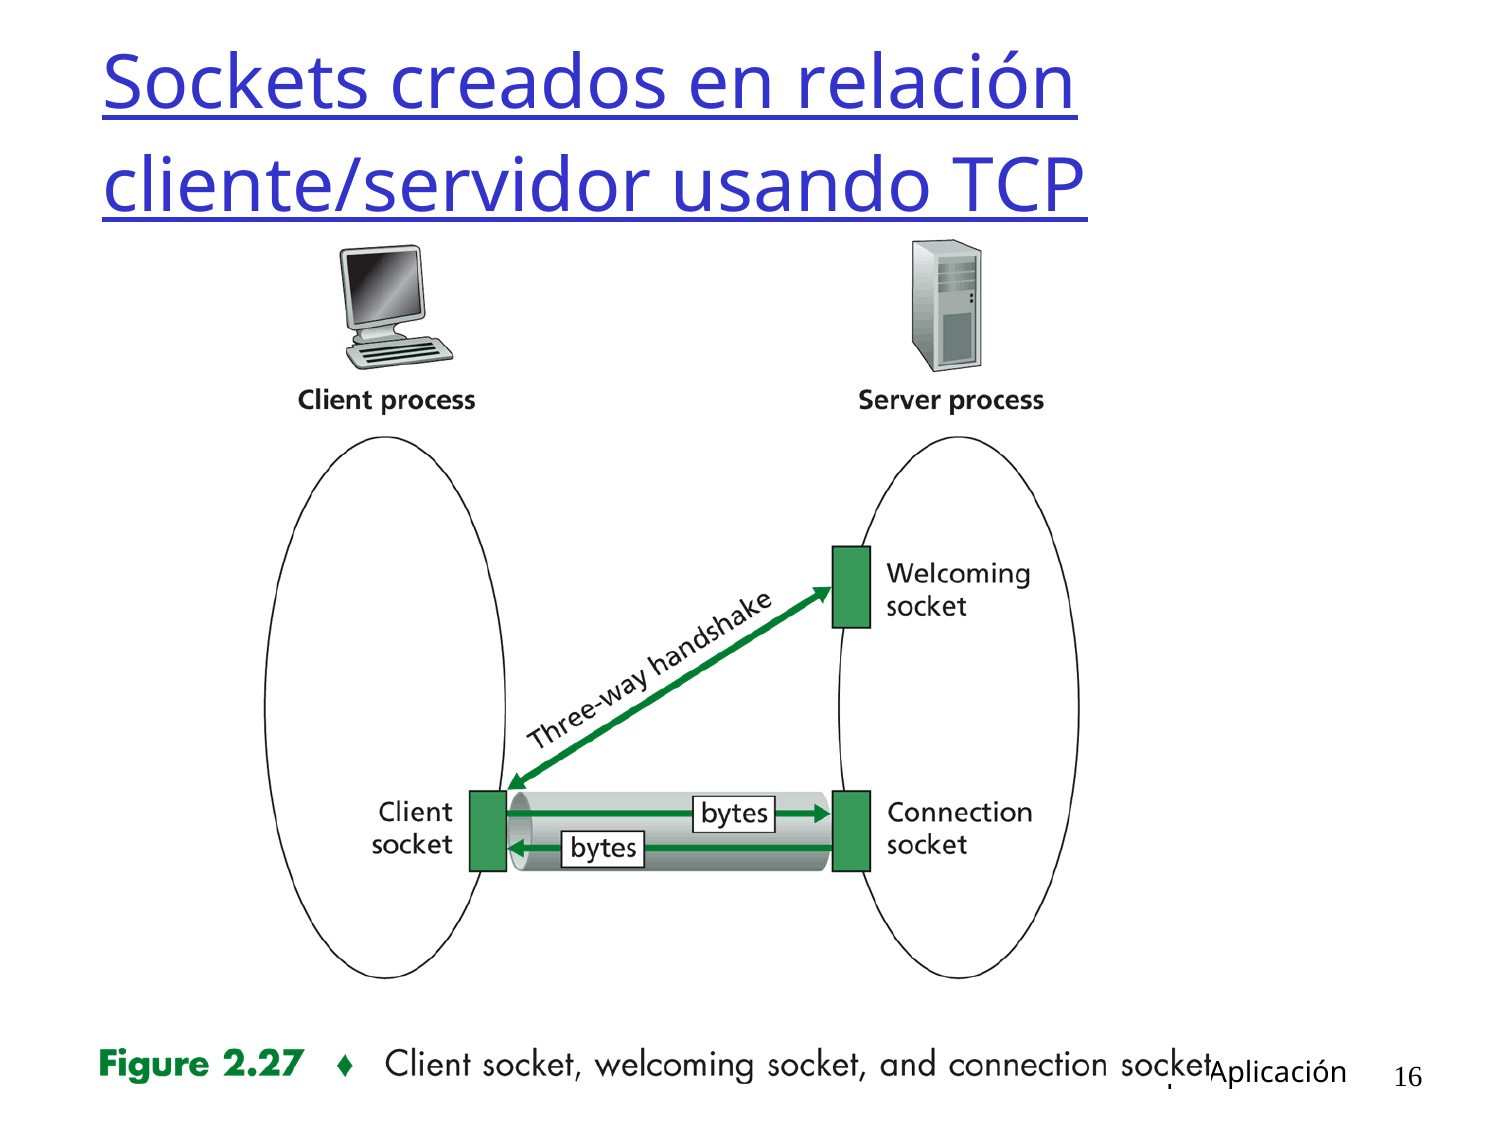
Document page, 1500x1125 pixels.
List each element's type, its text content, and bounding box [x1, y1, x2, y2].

title Sockets creados en relación cliente/servidor usando TCP [87, 18, 1363, 244]
picture [100, 244, 1211, 1084]
